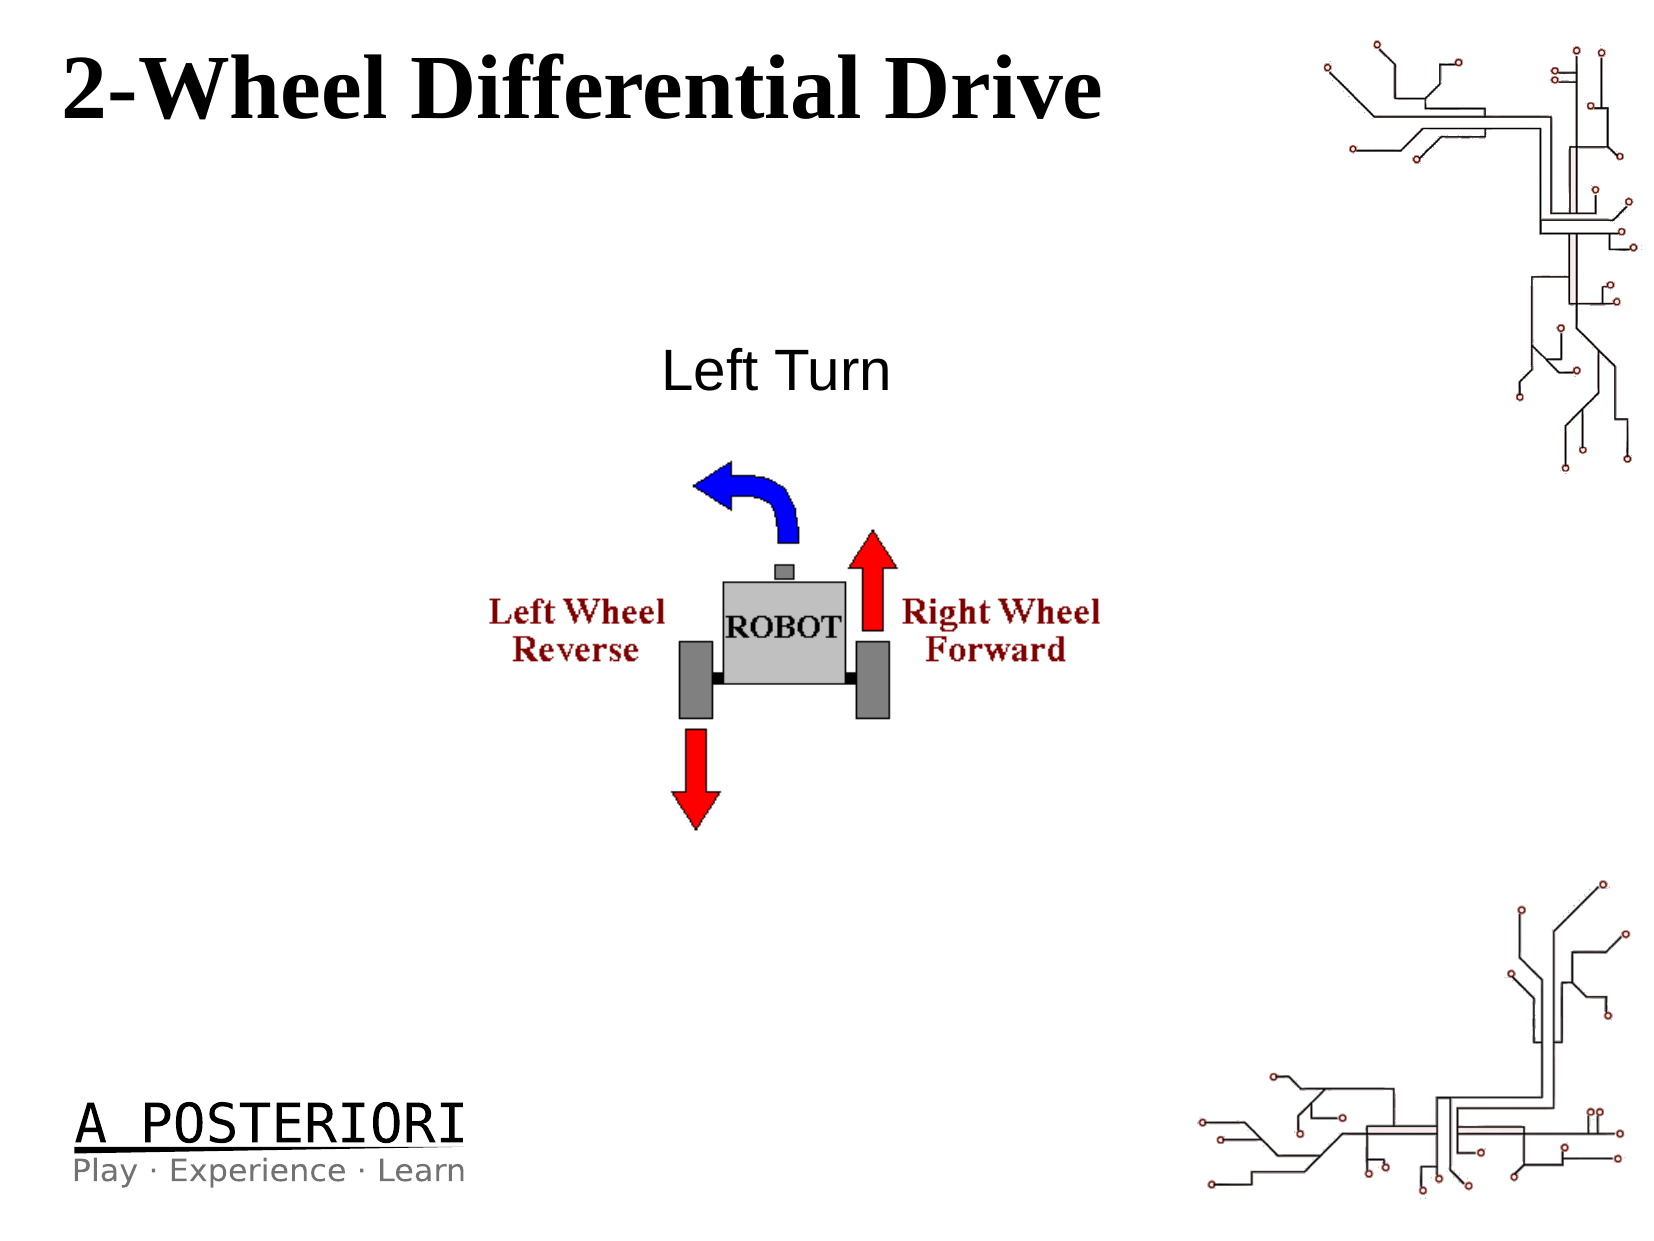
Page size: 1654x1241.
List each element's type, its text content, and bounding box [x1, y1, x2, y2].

picture [1175, 862, 1636, 1201]
picture [1305, 35, 1643, 496]
title 2-Wheel Differential Drive [11, 10, 1156, 166]
text_box Left Turn [585, 330, 969, 460]
picture [73, 1101, 466, 1189]
picture [485, 386, 1111, 841]
